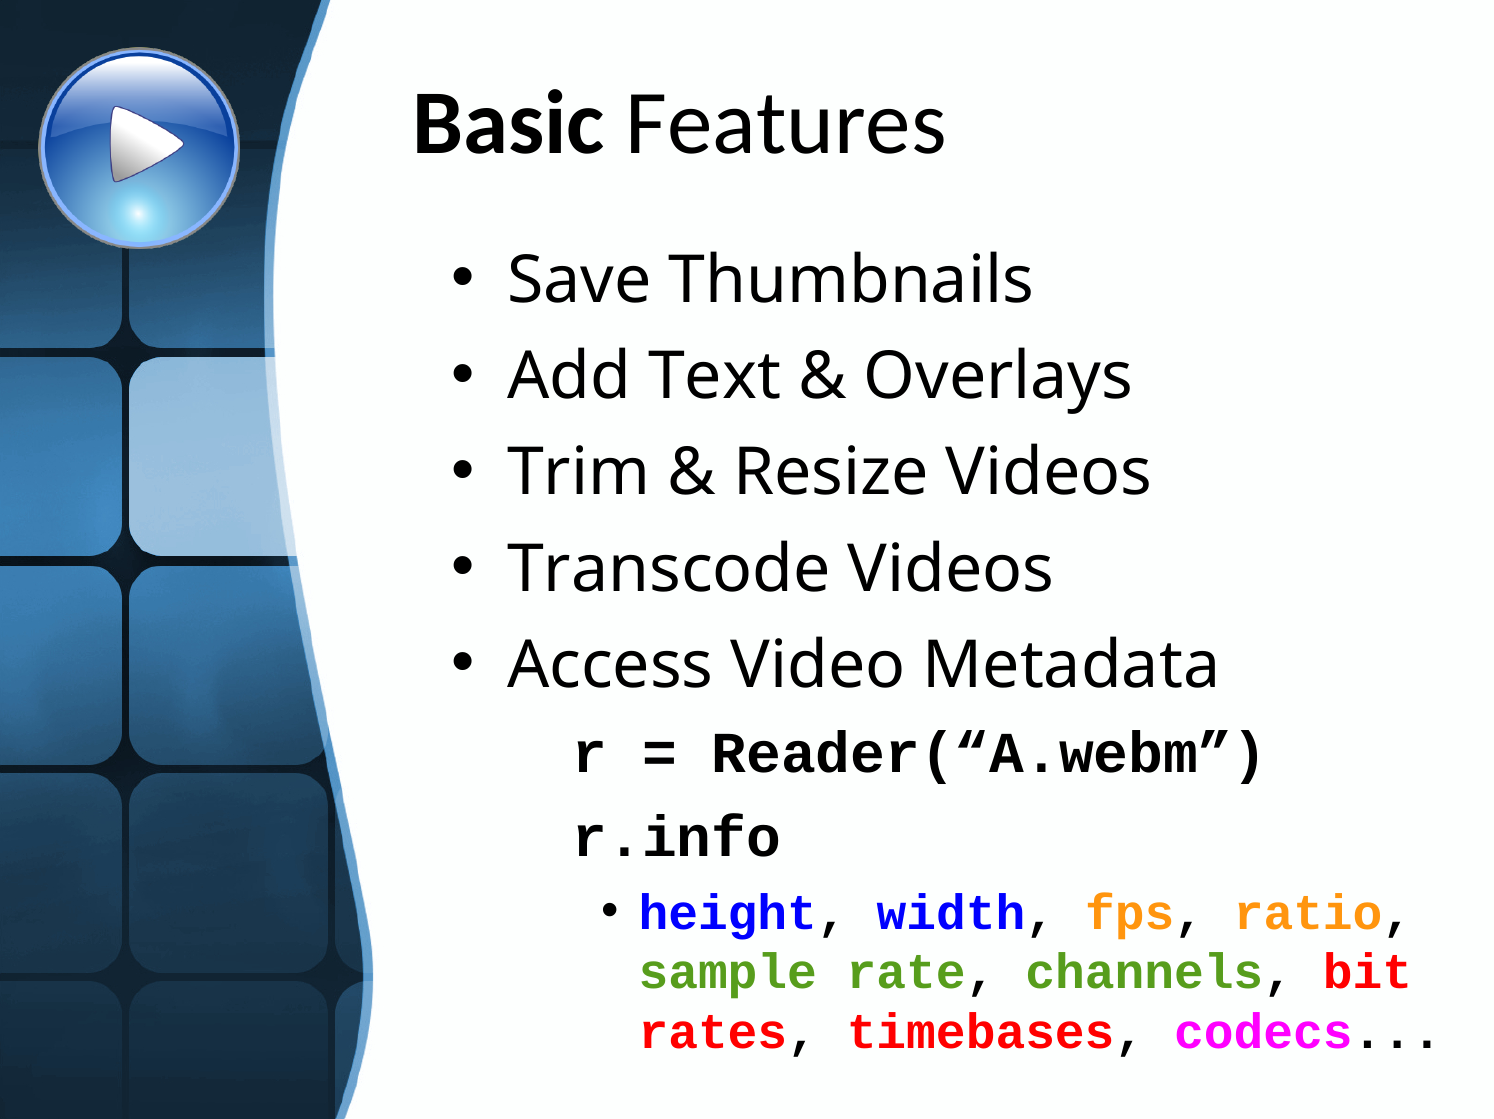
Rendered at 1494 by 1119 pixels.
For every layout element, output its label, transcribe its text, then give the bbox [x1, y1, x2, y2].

title Basic Features [397, 23, 1479, 211]
picture [0, 0, 1494, 1119]
list Save Thumbnails Add Text & Overlays Trim & Resize Videos Transcode Videos Access Video Metadata r = Reader(“A.webm”) r.info height, width, fps, ratio, sample rate, channels, bit rates, timebases, codecs... [436, 228, 1491, 1078]
